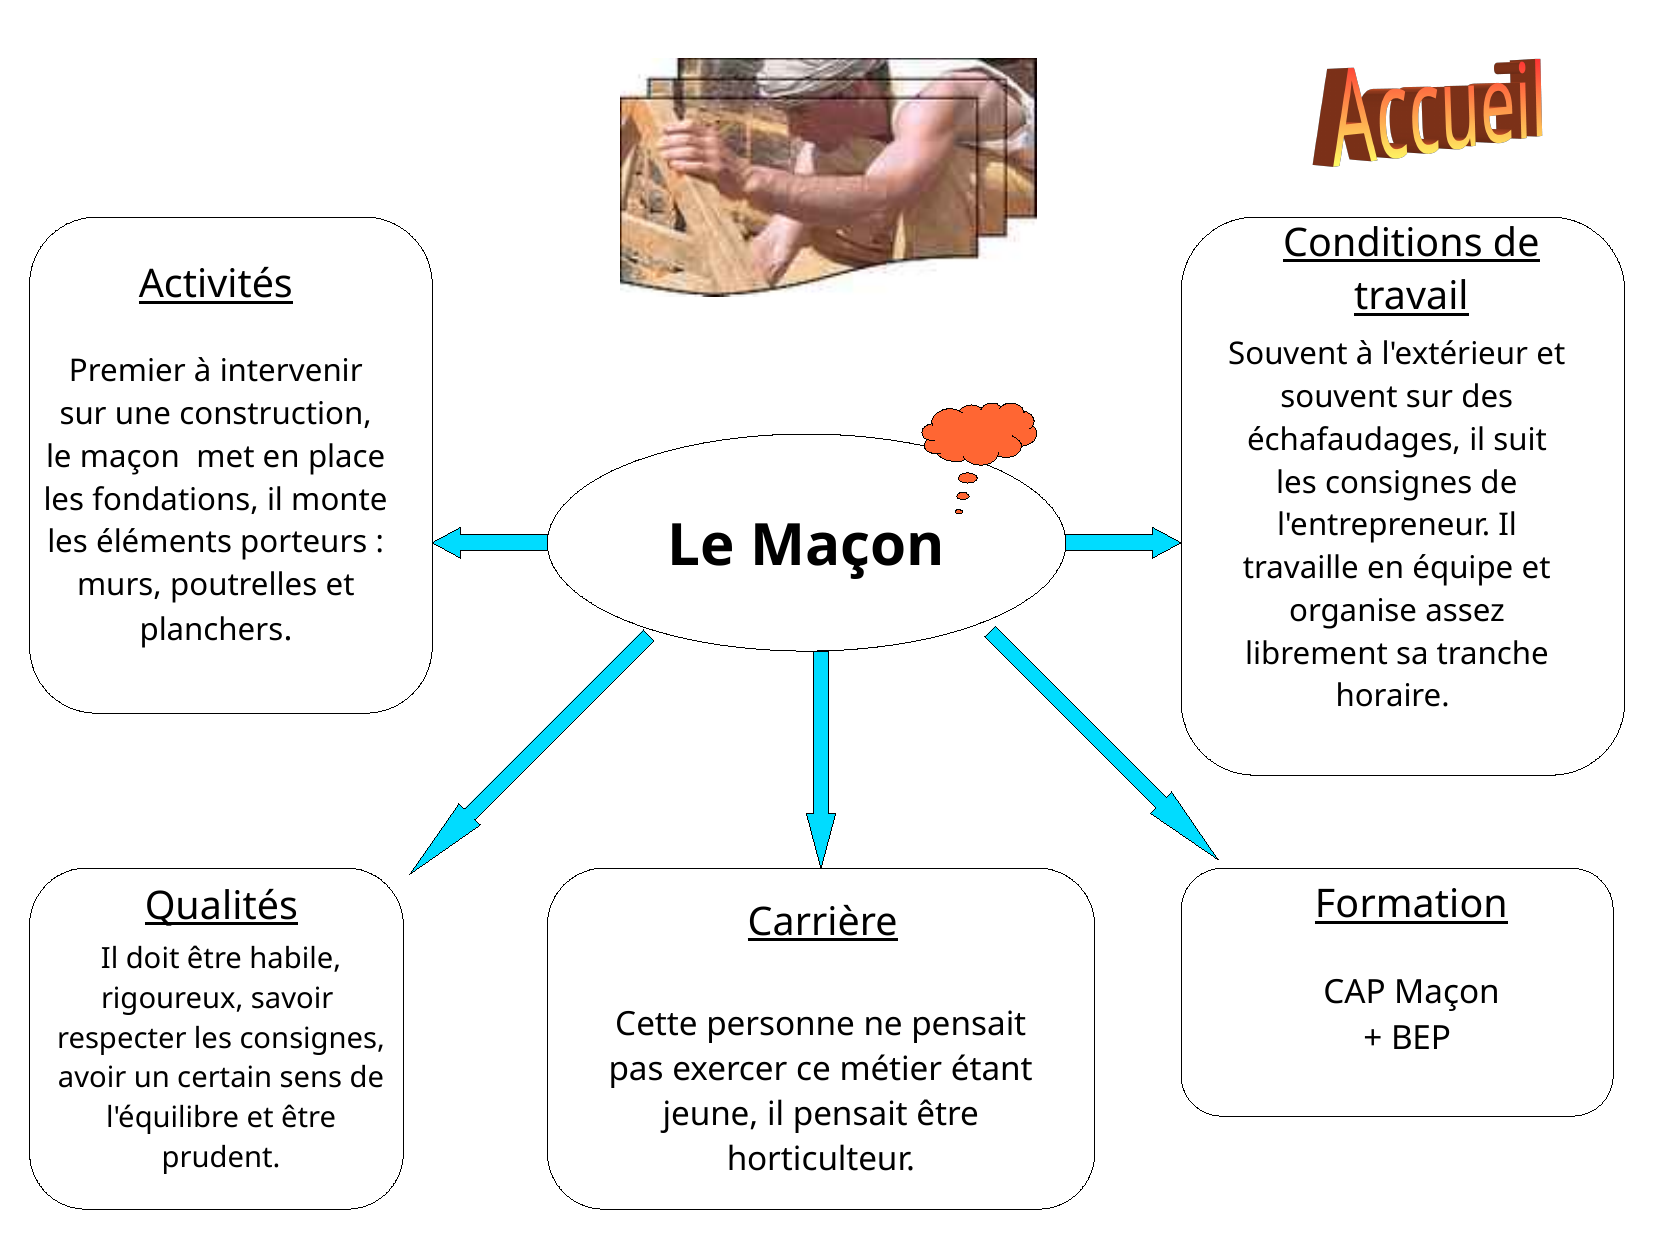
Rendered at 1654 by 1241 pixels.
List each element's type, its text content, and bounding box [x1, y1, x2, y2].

text_box [955, 509, 963, 514]
text_box Il doit être habile, rigoureux, savoir respecter les consignes, avoir un certain sens de l'équilibre et être prudent. [28, 930, 414, 1201]
text_box Le Maçon [548, 434, 1066, 652]
picture [620, 58, 1037, 297]
text_box [1065, 527, 1181, 559]
text_box Cette personne ne pensait pas exercer ce métier étant jeune, il pensait être horticulteur. [576, 992, 1066, 1202]
text_box Qualités [29, 1201, 414, 1211]
text_box Activités [28, 683, 404, 729]
text_box Activités [28, 248, 404, 341]
text_box [984, 626, 1219, 860]
text_box Qualités [29, 869, 414, 930]
text_box [921, 403, 1037, 466]
text_box Souvent à l'extérieur et souvent sur des échafaudages, il suit les consignes de l'entrepreneur. Il travaille en équipe et organise assez librement sa tranche horaire. [1209, 323, 1585, 781]
text_box Formation [1209, 868, 1614, 961]
text_box [432, 527, 548, 559]
text_box Premier à intervenir sur une construction, le maçon met en place les fondations, il monte les éléments porteurs : murs, poutrelles et planchers. [28, 341, 404, 683]
text_box [413, 629, 654, 872]
text_box CAP Maçon + BEP [1209, 961, 1614, 1101]
text_box Conditions de travail [1209, 206, 1614, 698]
text_box Carrière [590, 885, 1066, 992]
text_box [958, 472, 978, 484]
text_box [806, 651, 836, 869]
text_box [956, 492, 970, 500]
